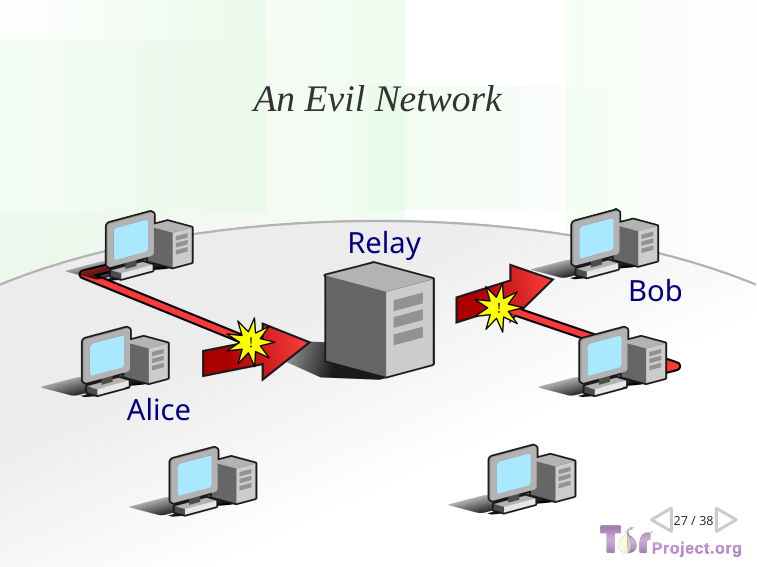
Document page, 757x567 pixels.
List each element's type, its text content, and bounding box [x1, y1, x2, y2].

text_box [651, 508, 672, 532]
picture [0, 0, 757, 567]
text_box Relay [300, 215, 469, 266]
text_box An Evil Network [0, 70, 756, 127]
text_box Bob [599, 262, 712, 313]
text_box Alice [102, 382, 216, 432]
text_box [716, 508, 737, 532]
text_box <number> / 38 [618, 504, 756, 555]
